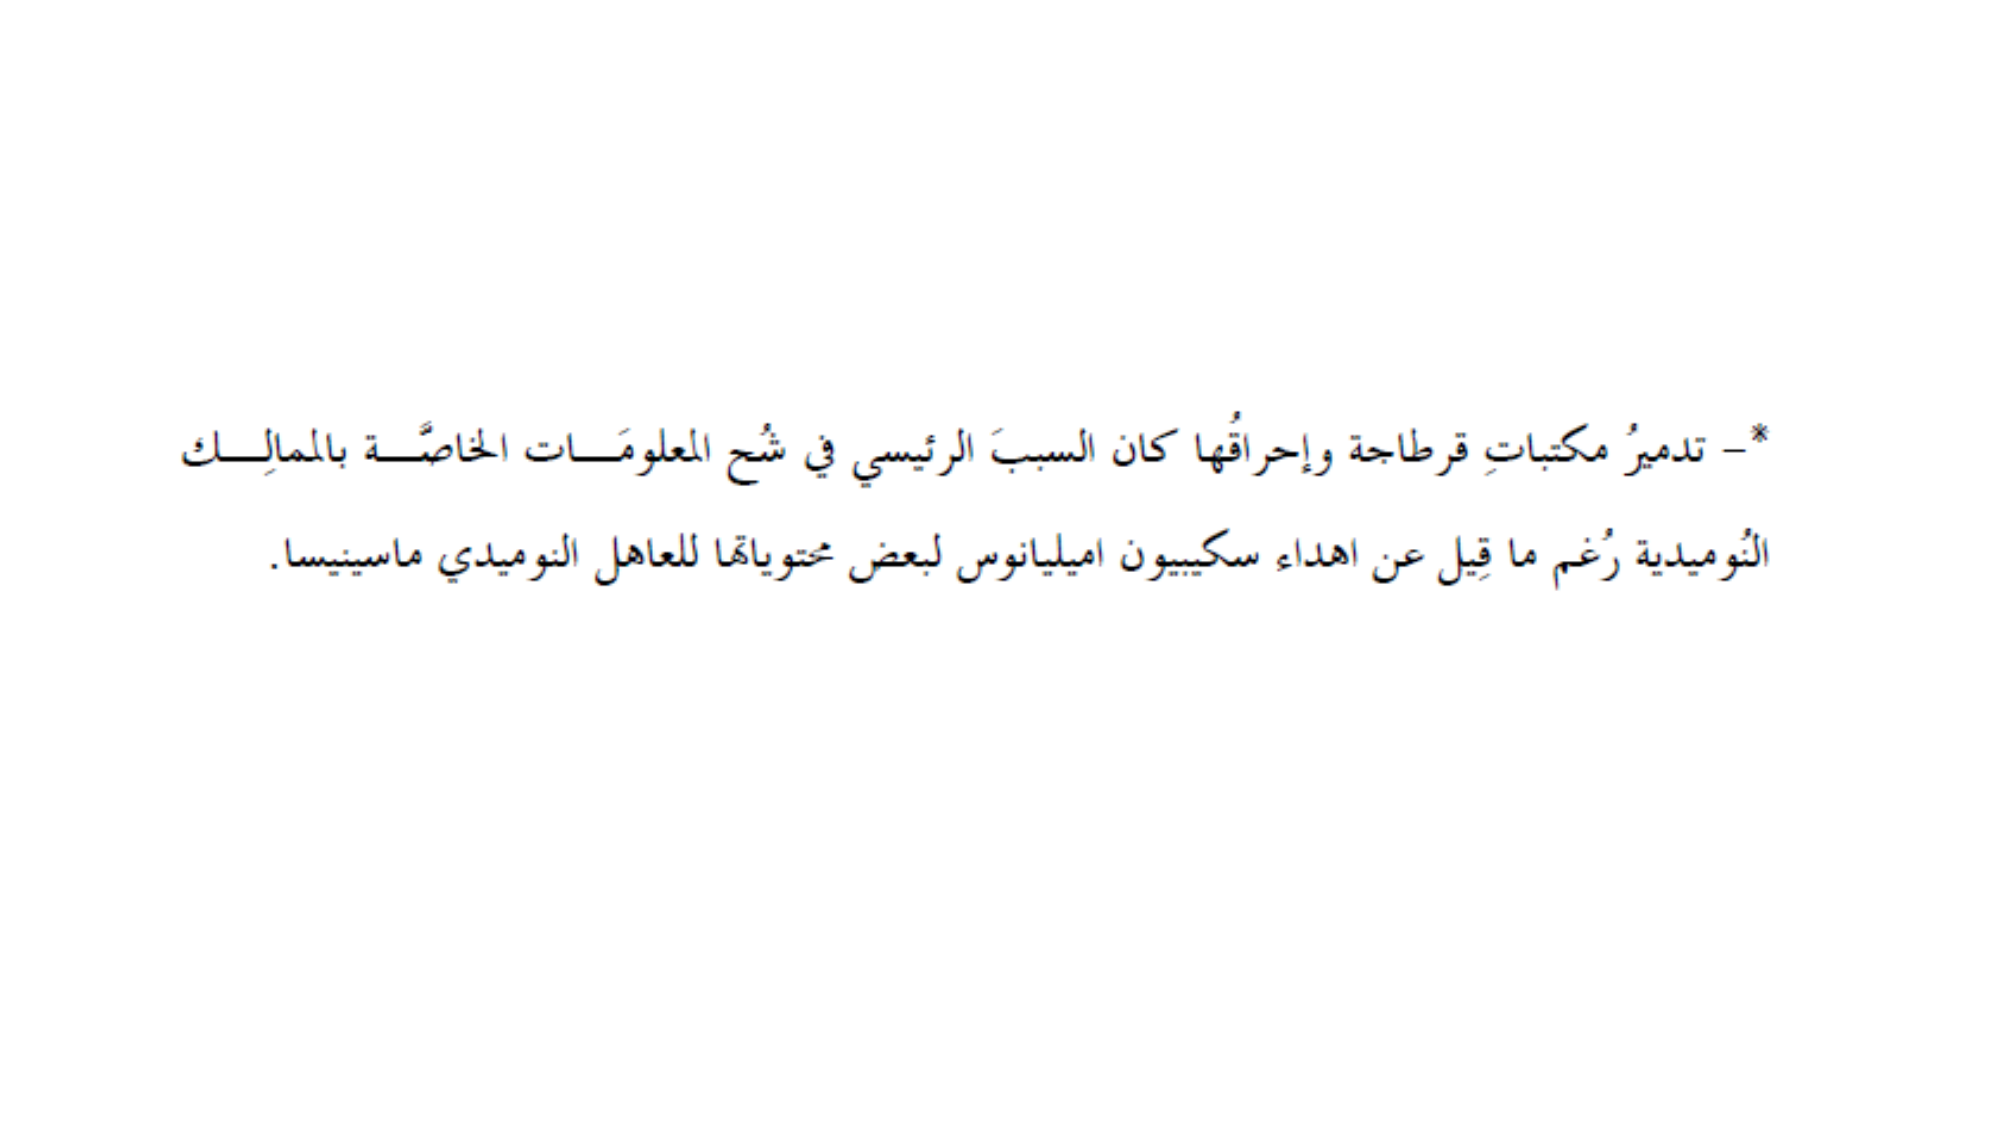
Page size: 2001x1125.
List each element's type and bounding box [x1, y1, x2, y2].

picture [142, 393, 1825, 694]
